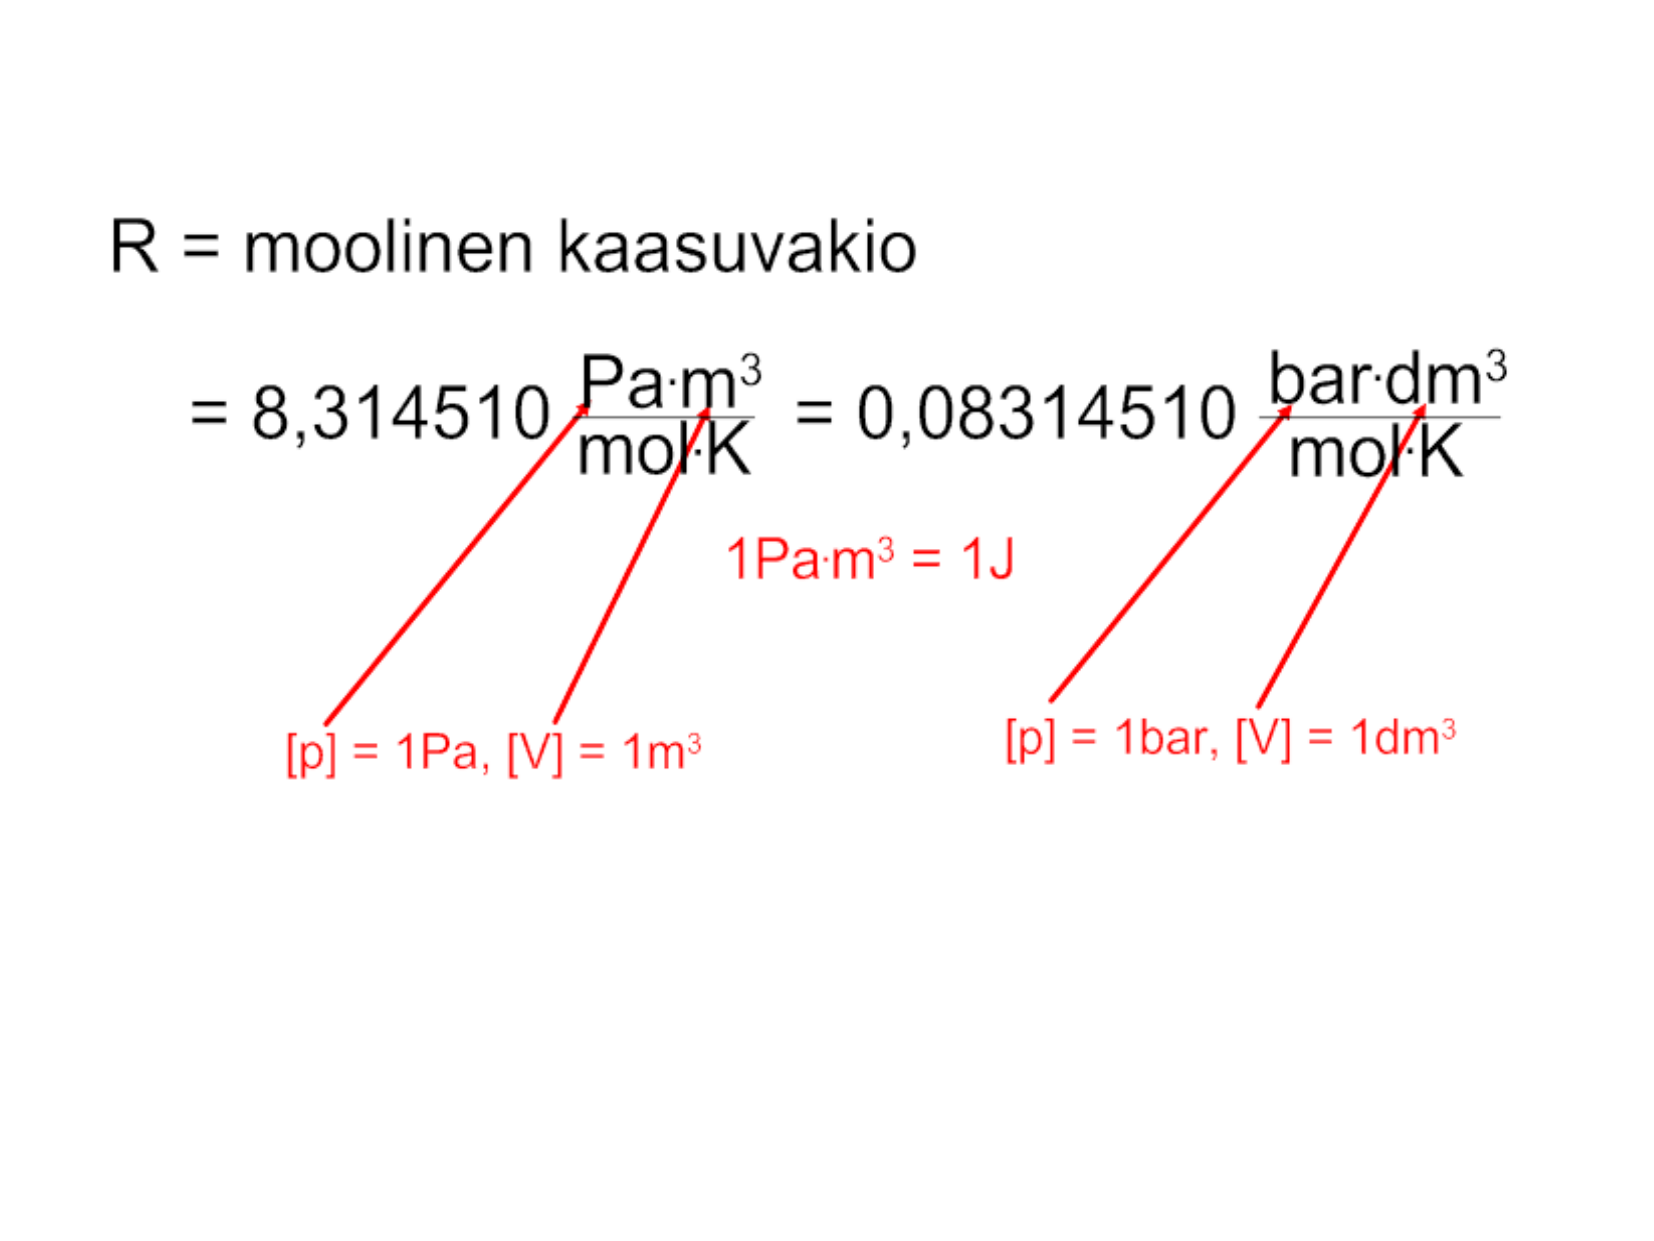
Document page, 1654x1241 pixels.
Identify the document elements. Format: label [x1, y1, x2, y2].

picture [48, 106, 1595, 840]
